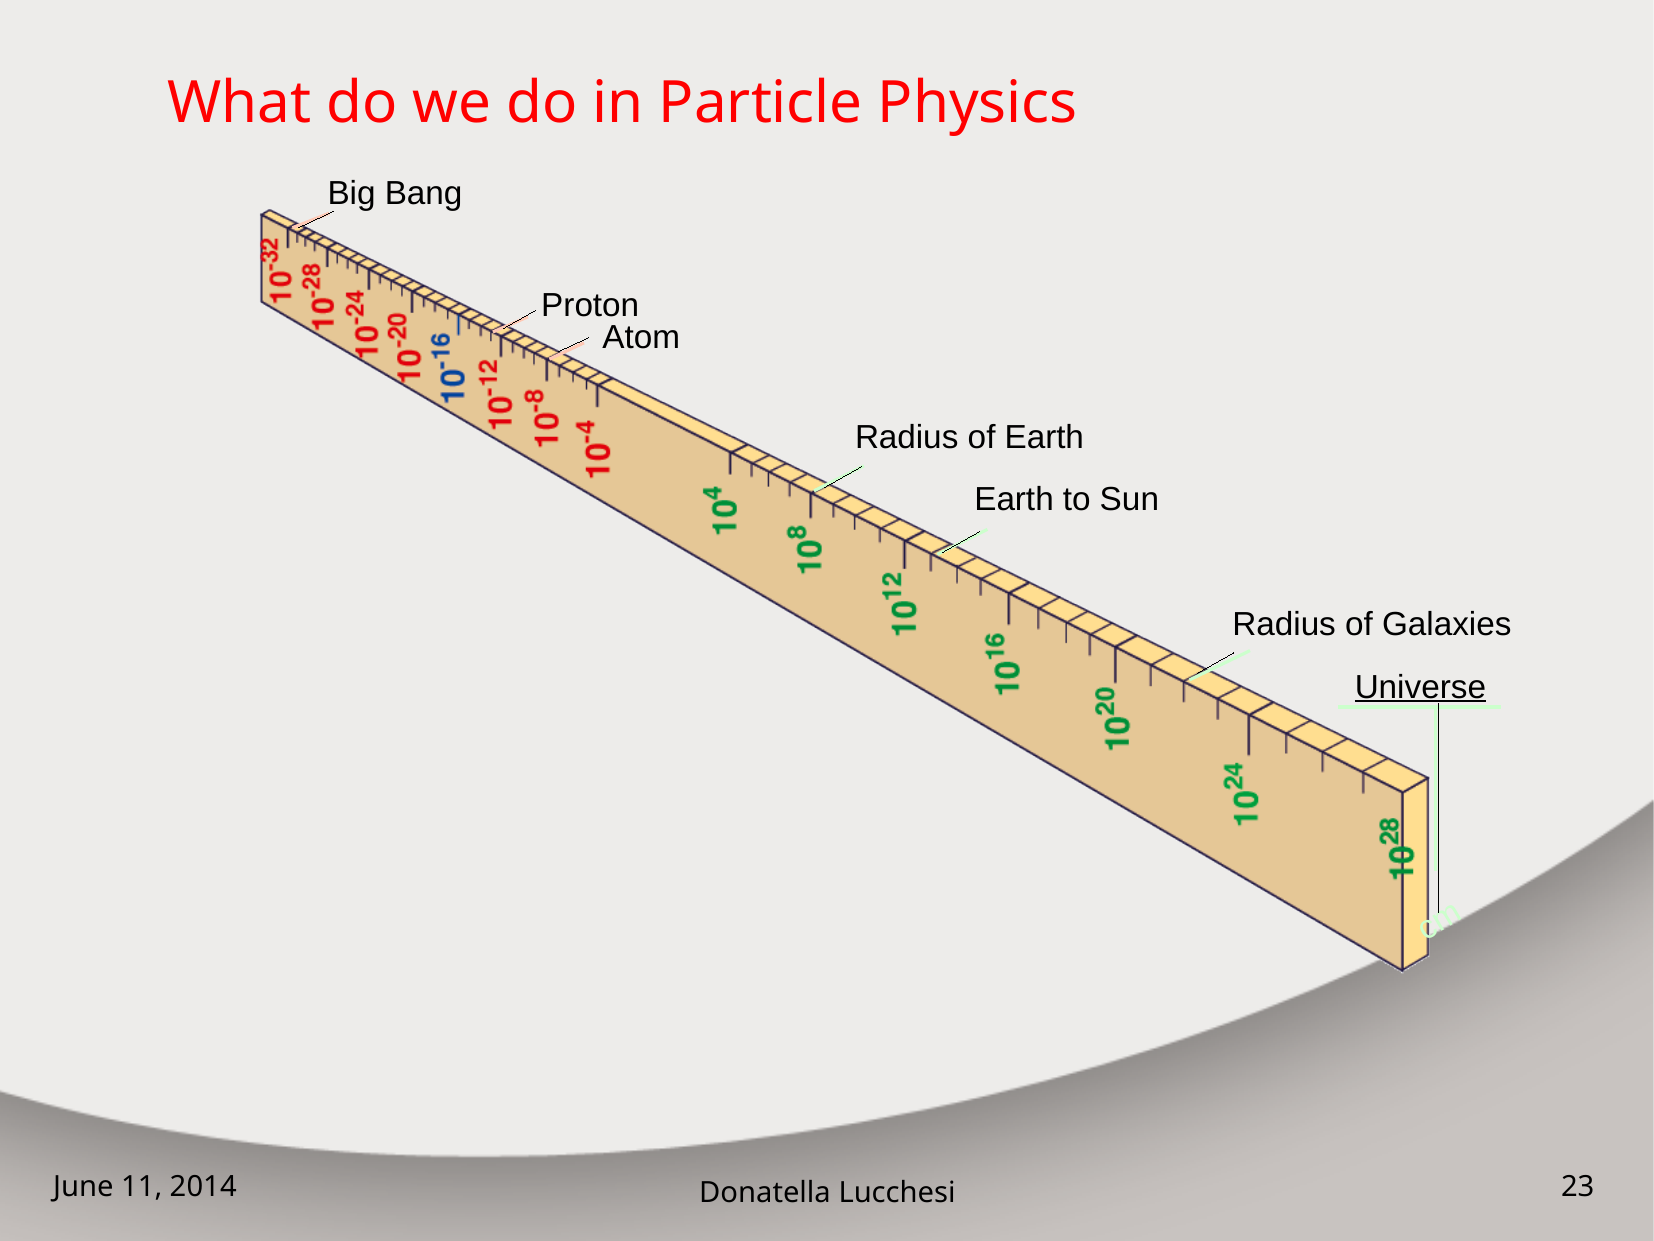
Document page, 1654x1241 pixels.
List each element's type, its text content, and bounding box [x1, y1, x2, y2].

picture [0, 0, 1654, 1241]
text_box Big Bang [312, 164, 478, 219]
text_box Radius of Earth [840, 407, 1100, 463]
text_box Universe [1340, 665, 1502, 713]
text_box cm [1395, 882, 1484, 961]
text_box What do we do in Particle Physics [152, 53, 1094, 150]
text_box Atom [587, 307, 696, 363]
text_box Atom [637, 332, 647, 346]
text_box Proton [526, 275, 655, 331]
text_box Radius of Galaxies [1217, 603, 1528, 650]
text_box Earth to Sun [959, 469, 1175, 525]
